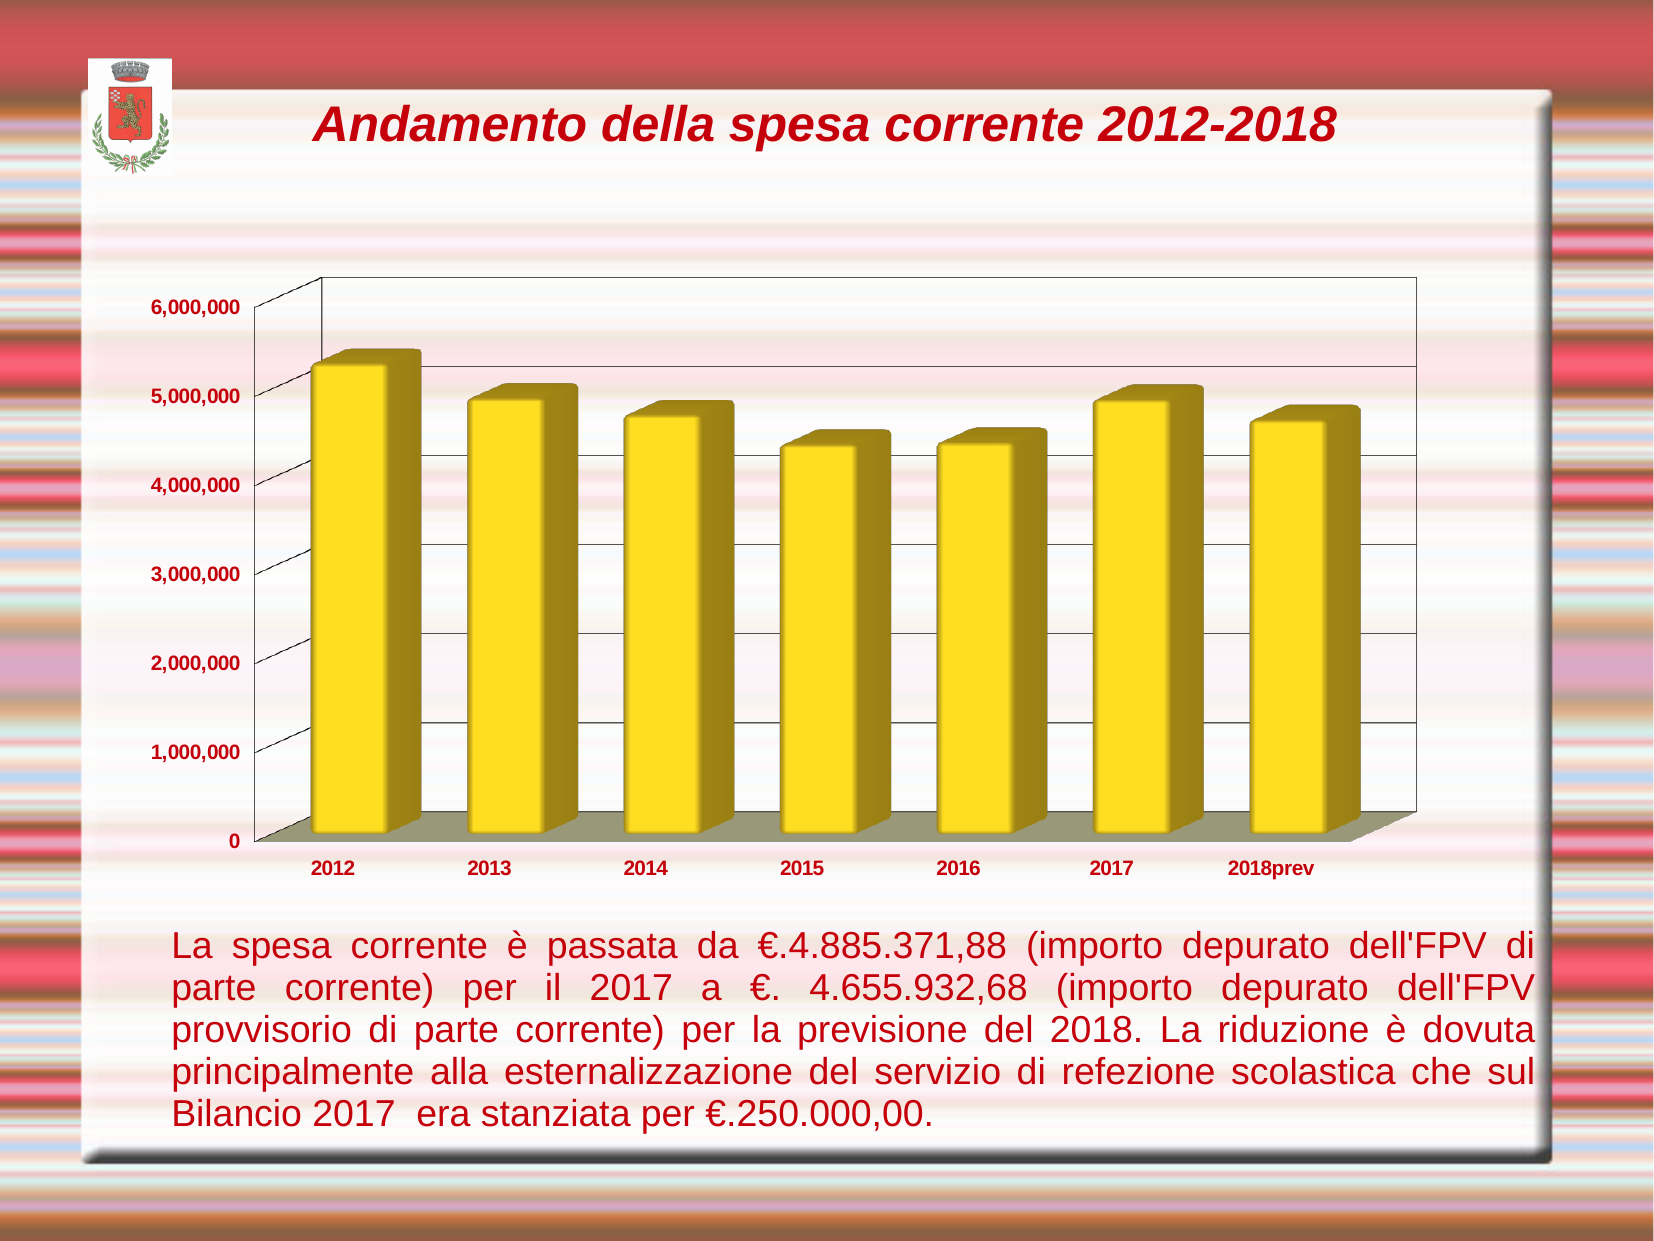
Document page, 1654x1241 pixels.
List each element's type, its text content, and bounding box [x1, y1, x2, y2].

chart [118, 221, 1439, 945]
list La spesa corrente è passata da €.4.885.371,88 (importo depurato dell'FPV di parte corrente) per il 2017 a €. 4.655.932,68 (importo depurato dell'FPV provvisorio di parte corrente) per la previsione del 2018. La riduzione è dovuta principalmente alla esternalizzazione del servizio di refezione scolastica che sul Bilancio 2017 era stanziata per €.250.000,00. [88, 924, 1536, 1135]
picture [0, 0, 1654, 1241]
title Andamento della spesa corrente 2012-2018 [85, 94, 1565, 266]
